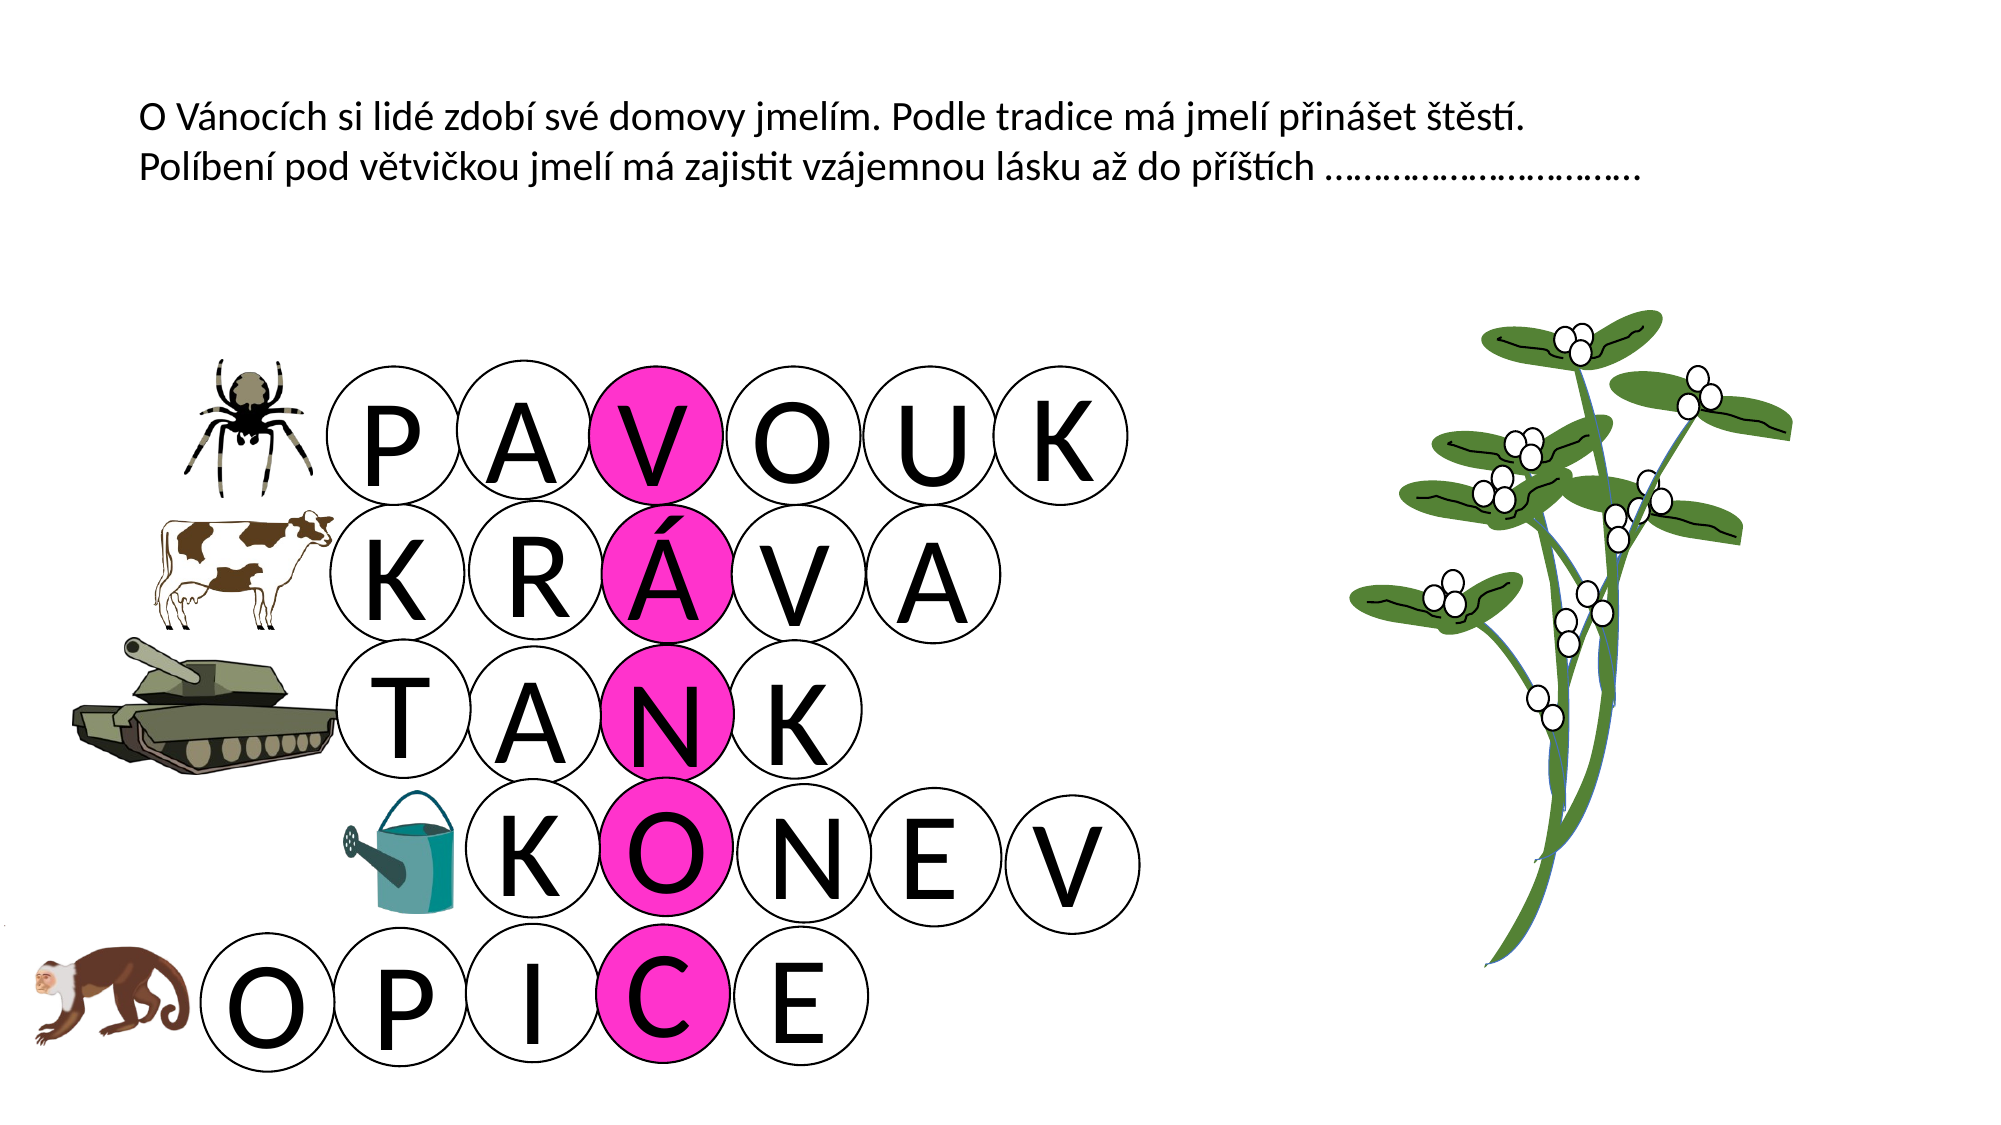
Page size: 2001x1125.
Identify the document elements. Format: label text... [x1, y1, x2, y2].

text_box [578, 798, 610, 900]
text_box [851, 400, 861, 472]
text_box V [744, 493, 847, 661]
text_box U [878, 353, 990, 521]
text_box [1005, 825, 1017, 904]
text_box K [481, 763, 578, 931]
text_box [583, 668, 610, 763]
text_box Á [612, 487, 716, 634]
text_box V [602, 354, 705, 521]
text_box [985, 530, 1001, 619]
text_box [326, 389, 344, 482]
text_box [448, 656, 479, 761]
text_box [575, 385, 602, 477]
text_box [200, 967, 210, 1038]
text_box [725, 814, 733, 880]
text_box T [355, 626, 448, 793]
text_box [441, 386, 470, 485]
text_box [1112, 391, 1128, 480]
text_box [863, 392, 878, 479]
text_box [846, 664, 862, 754]
text_box O [210, 916, 325, 1083]
text_box [705, 388, 723, 483]
text_box [565, 932, 610, 1054]
text_box [325, 944, 357, 1050]
text_box [723, 661, 749, 761]
text_box K [1015, 349, 1112, 517]
text_box [737, 809, 752, 897]
text_box [337, 661, 355, 757]
text_box N [752, 766, 865, 934]
text_box [716, 525, 744, 623]
picture [429, 790, 454, 826]
text_box [469, 520, 489, 620]
text_box O [610, 761, 725, 928]
text_box K [749, 632, 846, 800]
picture [72, 637, 337, 775]
picture [153, 510, 334, 630]
text_box [726, 400, 736, 472]
text_box [1349, 310, 1793, 968]
text_box [444, 523, 465, 623]
picture [184, 359, 313, 498]
text_box [334, 527, 347, 619]
text_box E [883, 766, 976, 934]
text_box C [610, 905, 708, 1072]
text_box R [489, 485, 589, 652]
text_box O Vánocích si lidé zdobí své domovy jmelím. Podle tradice má jmelí přinášet štěstí. Políbení pod větvičkou jmelí má zajistit vzájemnou lásku až do příštích …………………………… [123, 81, 1866, 198]
text_box K [347, 487, 444, 655]
text_box [1119, 814, 1140, 915]
picture [4, 925, 191, 1046]
text_box A [470, 351, 575, 518]
text_box [847, 526, 881, 622]
text_box [453, 931, 502, 1055]
text_box V [1017, 774, 1119, 942]
text_box [734, 948, 752, 1043]
text_box [865, 812, 883, 902]
text_box [465, 804, 481, 892]
text_box I [502, 911, 565, 1079]
text_box P [357, 917, 453, 1085]
text_box [990, 384, 1015, 487]
text_box A [479, 630, 583, 798]
text_box A [881, 490, 985, 658]
text_box E [752, 911, 845, 1078]
text_box P [344, 354, 441, 521]
picture [343, 790, 454, 914]
text_box [589, 527, 612, 613]
text_box [845, 943, 869, 1049]
text_box O [736, 350, 851, 518]
text_box [708, 942, 730, 1045]
text_box [976, 802, 1002, 912]
text_box N [610, 634, 723, 761]
